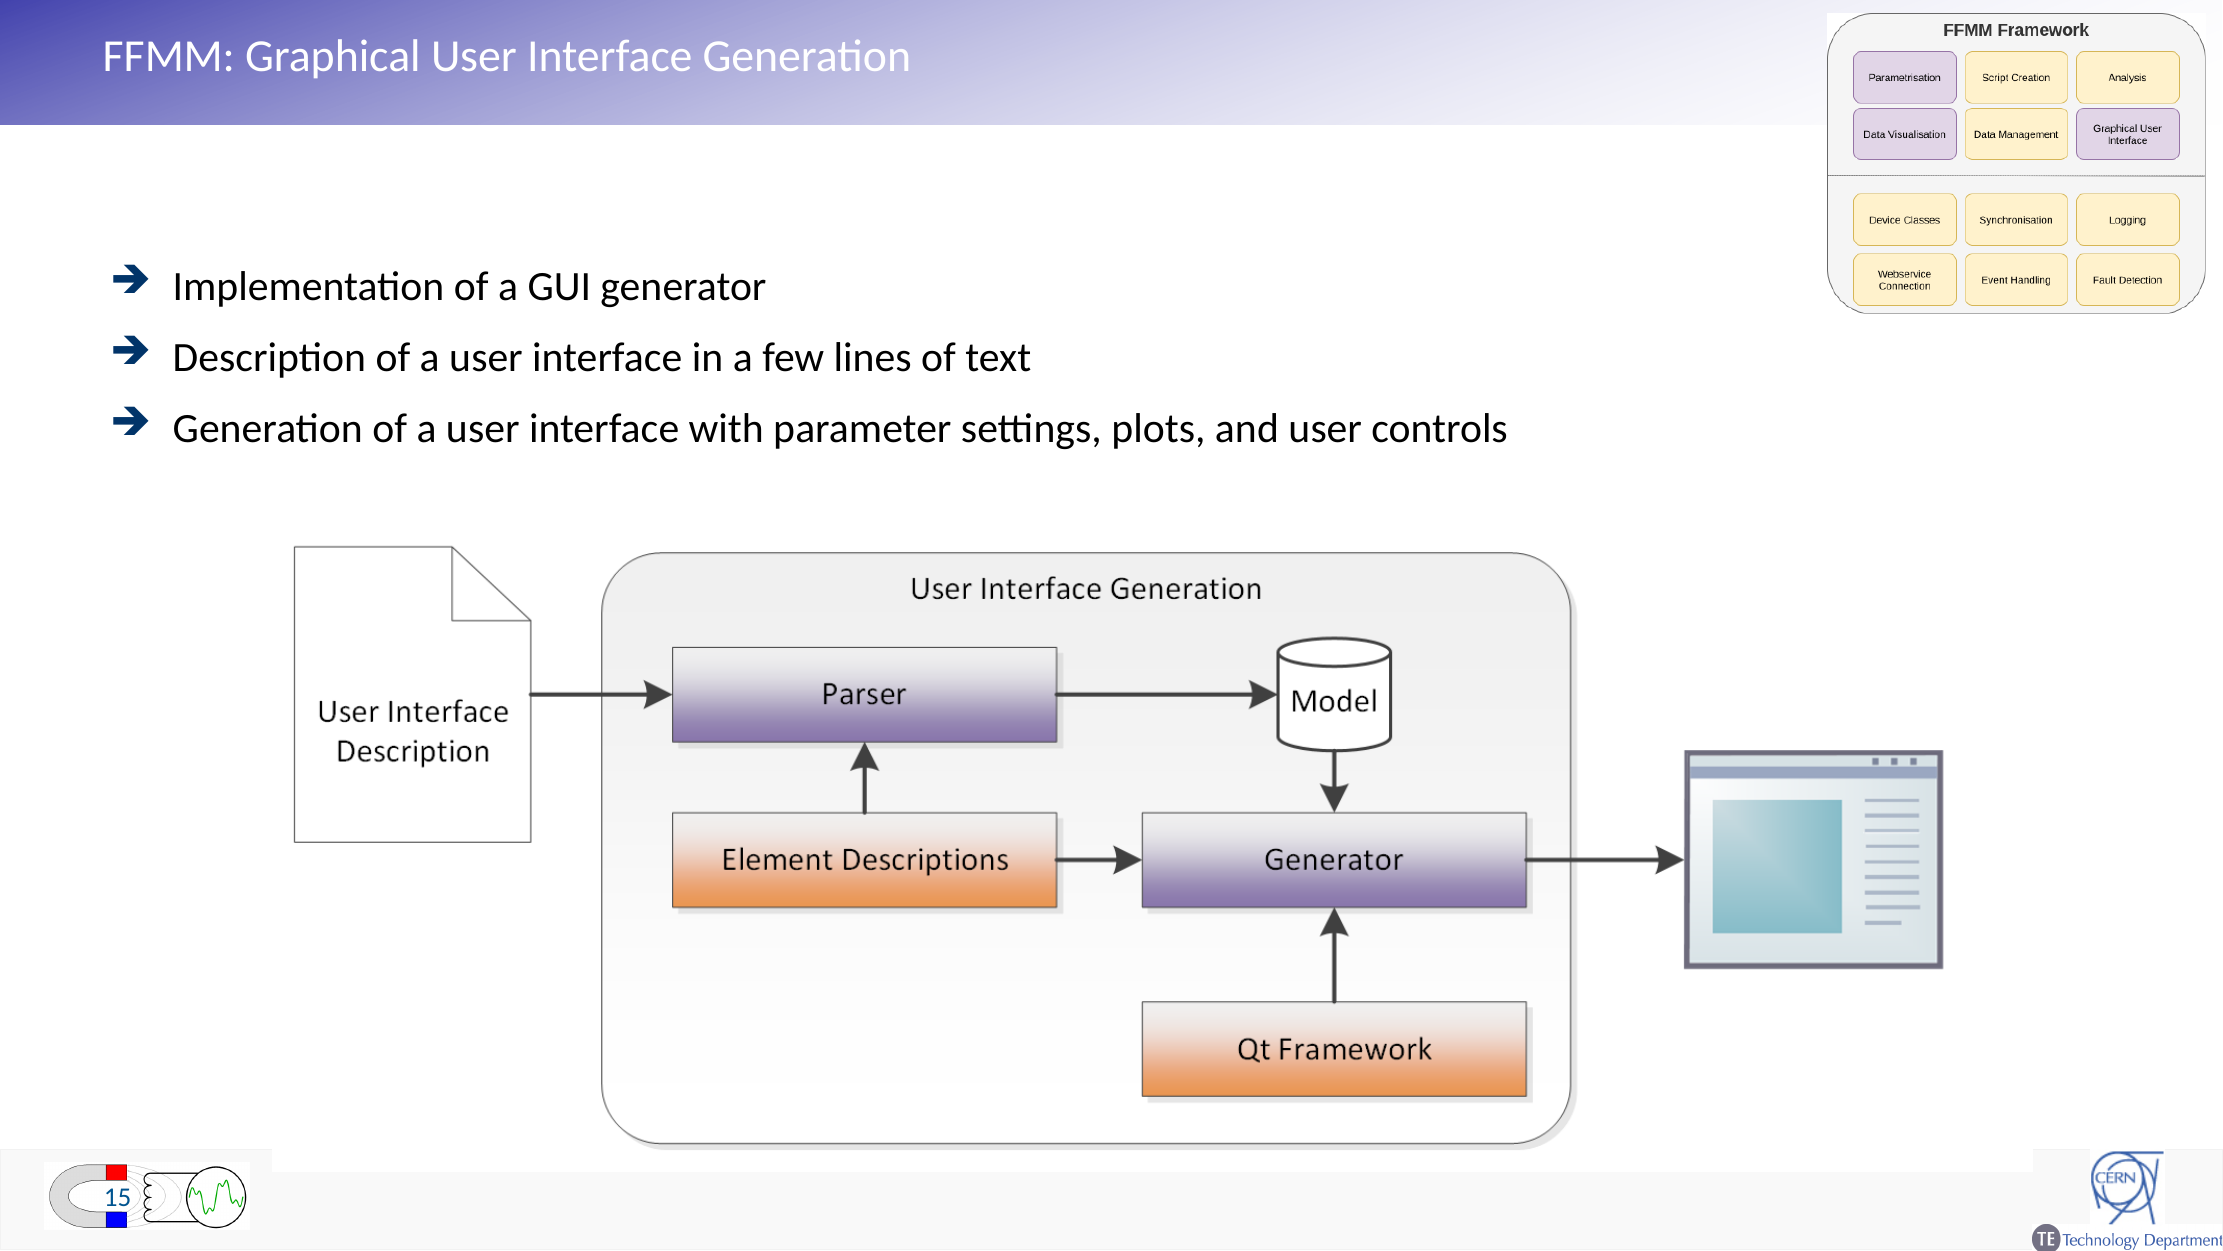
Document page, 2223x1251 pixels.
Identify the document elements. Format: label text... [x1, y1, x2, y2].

picture [272, 525, 2033, 1172]
picture [44, 1162, 250, 1230]
picture [2032, 1149, 2223, 1251]
title FFMM: Graphical User Interface Generation [94, 0, 1528, 107]
picture [1827, 13, 2206, 314]
list Implementation of a GUI generator Description of a user interface in a few lines of text Generation of a user interface with parameter settings, plots, and user controls [94, 174, 2112, 544]
